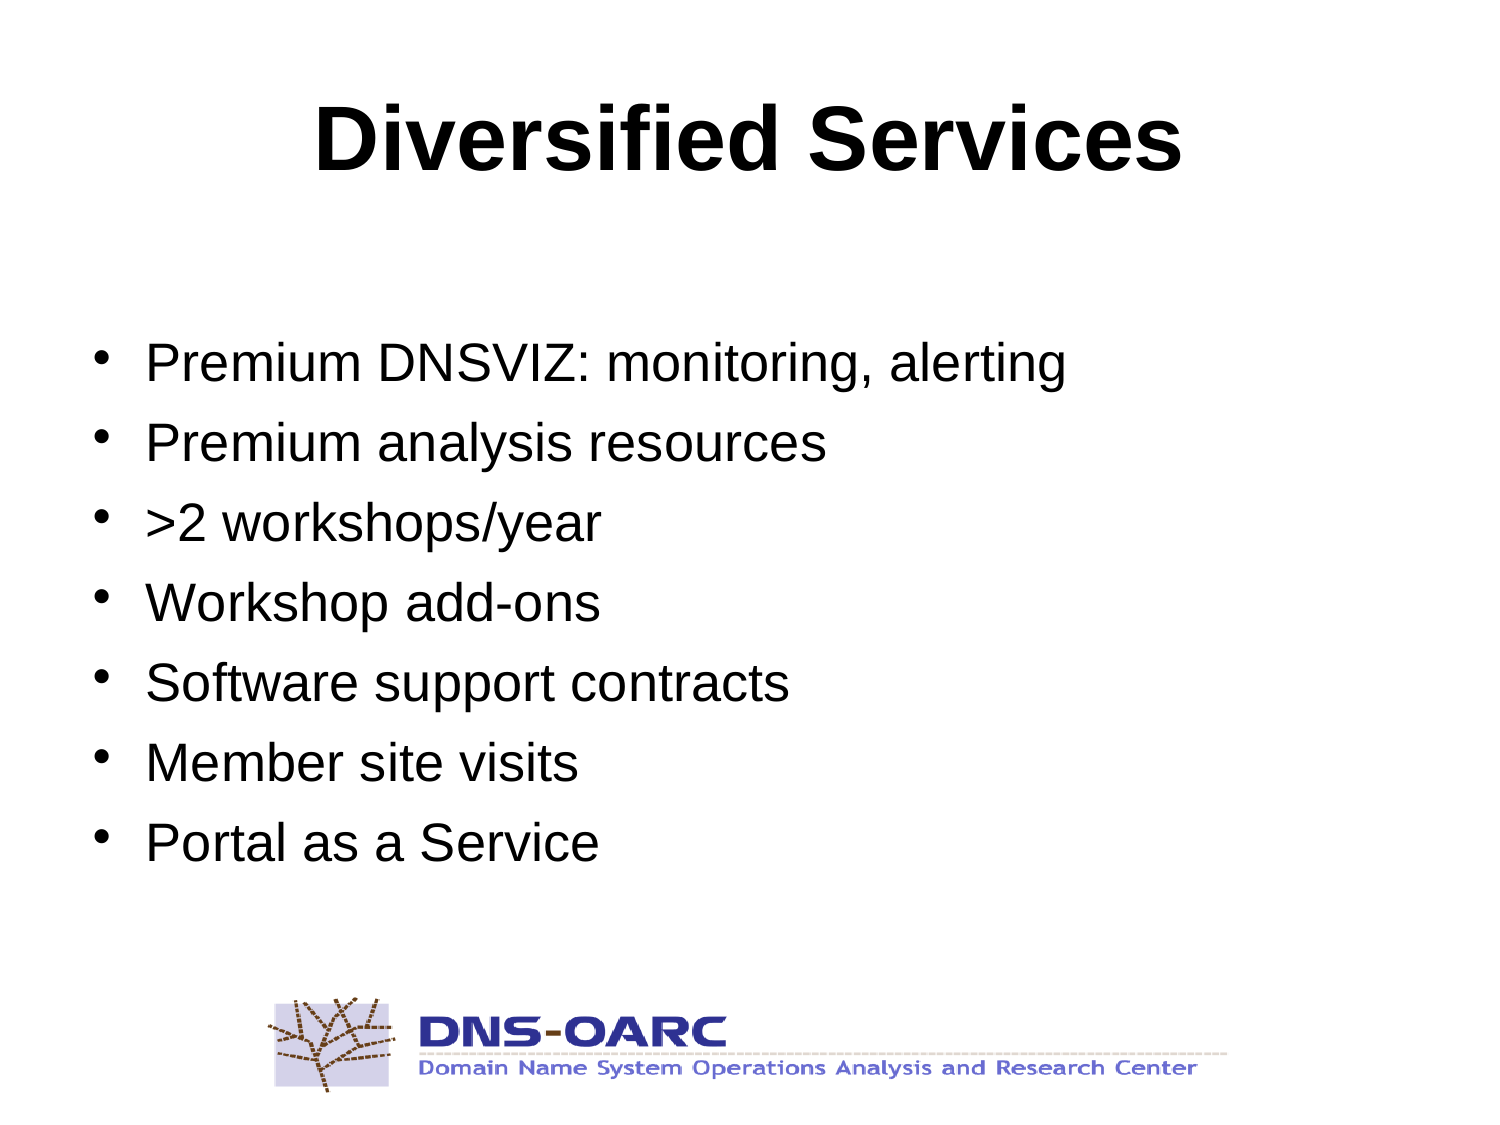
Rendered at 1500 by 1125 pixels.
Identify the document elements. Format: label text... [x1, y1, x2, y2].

title Diversified Services [75, 44, 1425, 233]
text_box Premium DNSVIZ: monitoring, alerting Premium analysis resources >2 workshops/year Workshop add-ons Software support contracts Member site visits Portal as a Service [74, 252, 1425, 941]
picture [214, 991, 1259, 1099]
